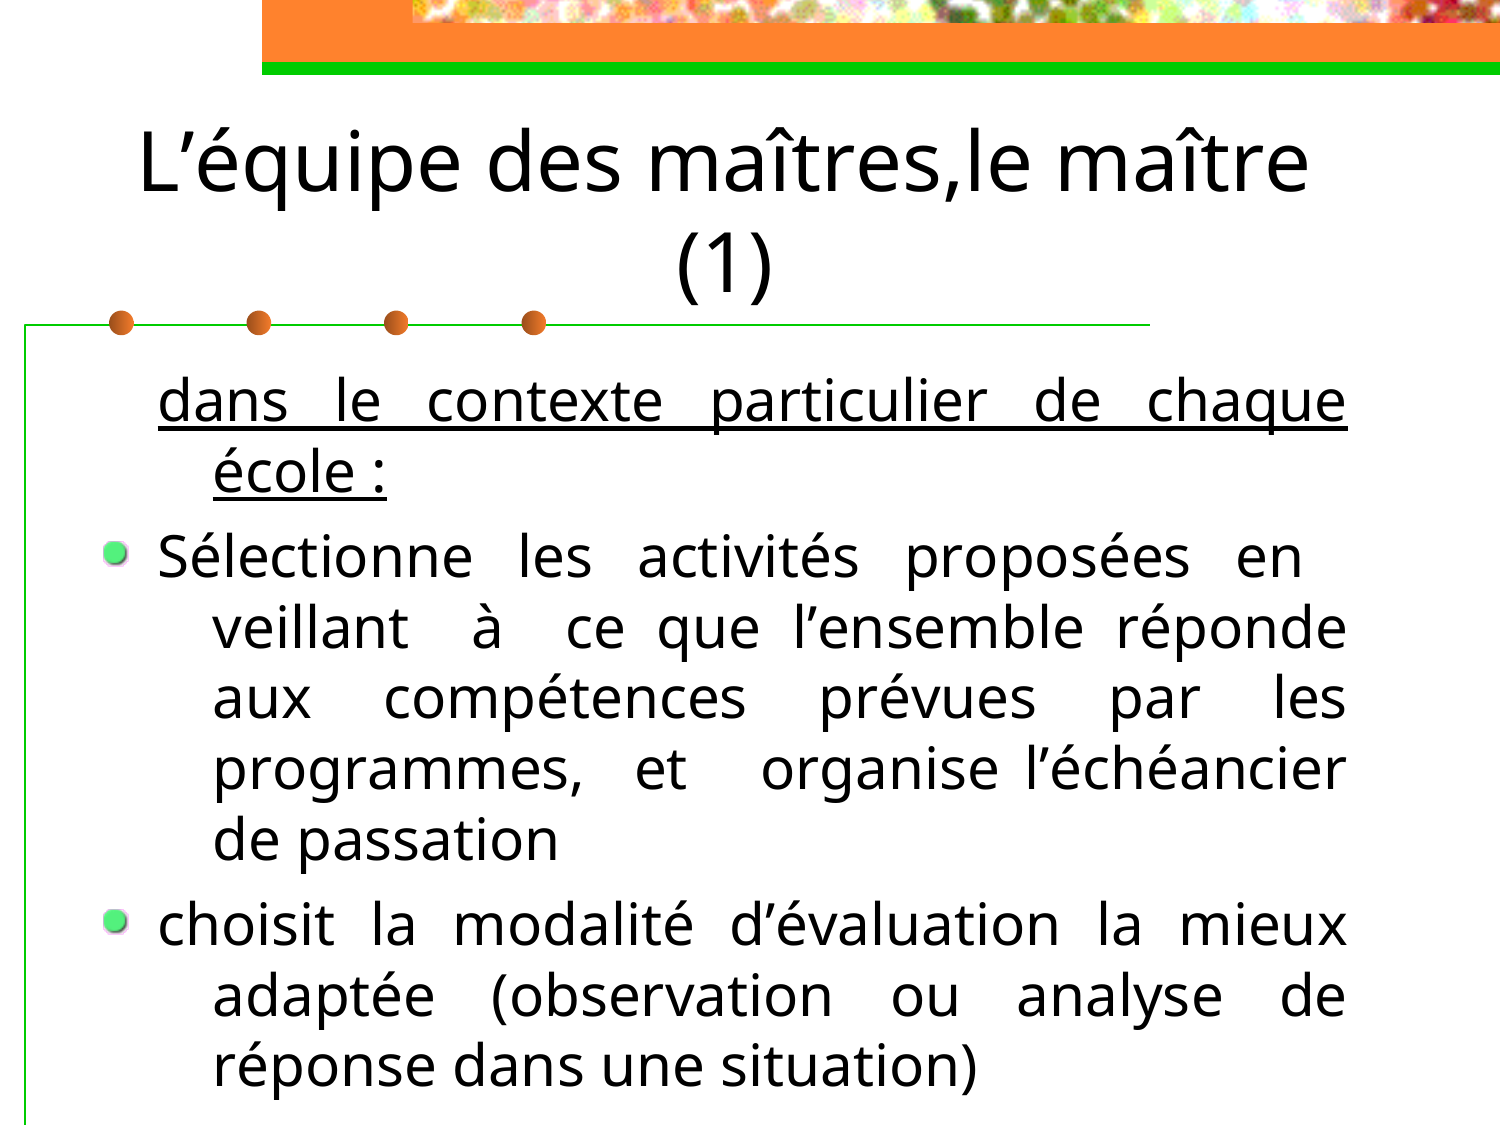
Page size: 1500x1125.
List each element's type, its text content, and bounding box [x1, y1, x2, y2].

picture [412, 0, 1500, 23]
title L’équipe des maîtres,le maître (1) [87, 99, 1363, 288]
list dans le contexte particulier de chaque école : Sélectionne les activités proposées en veillant à ce que l’ensemble réponde aux compétences prévues par les programmes, et organise l’échéancier de passation choisit la modalité d’évaluation la mieux adaptée (observation ou analyse de réponse dans une situation) [87, 350, 1363, 1063]
